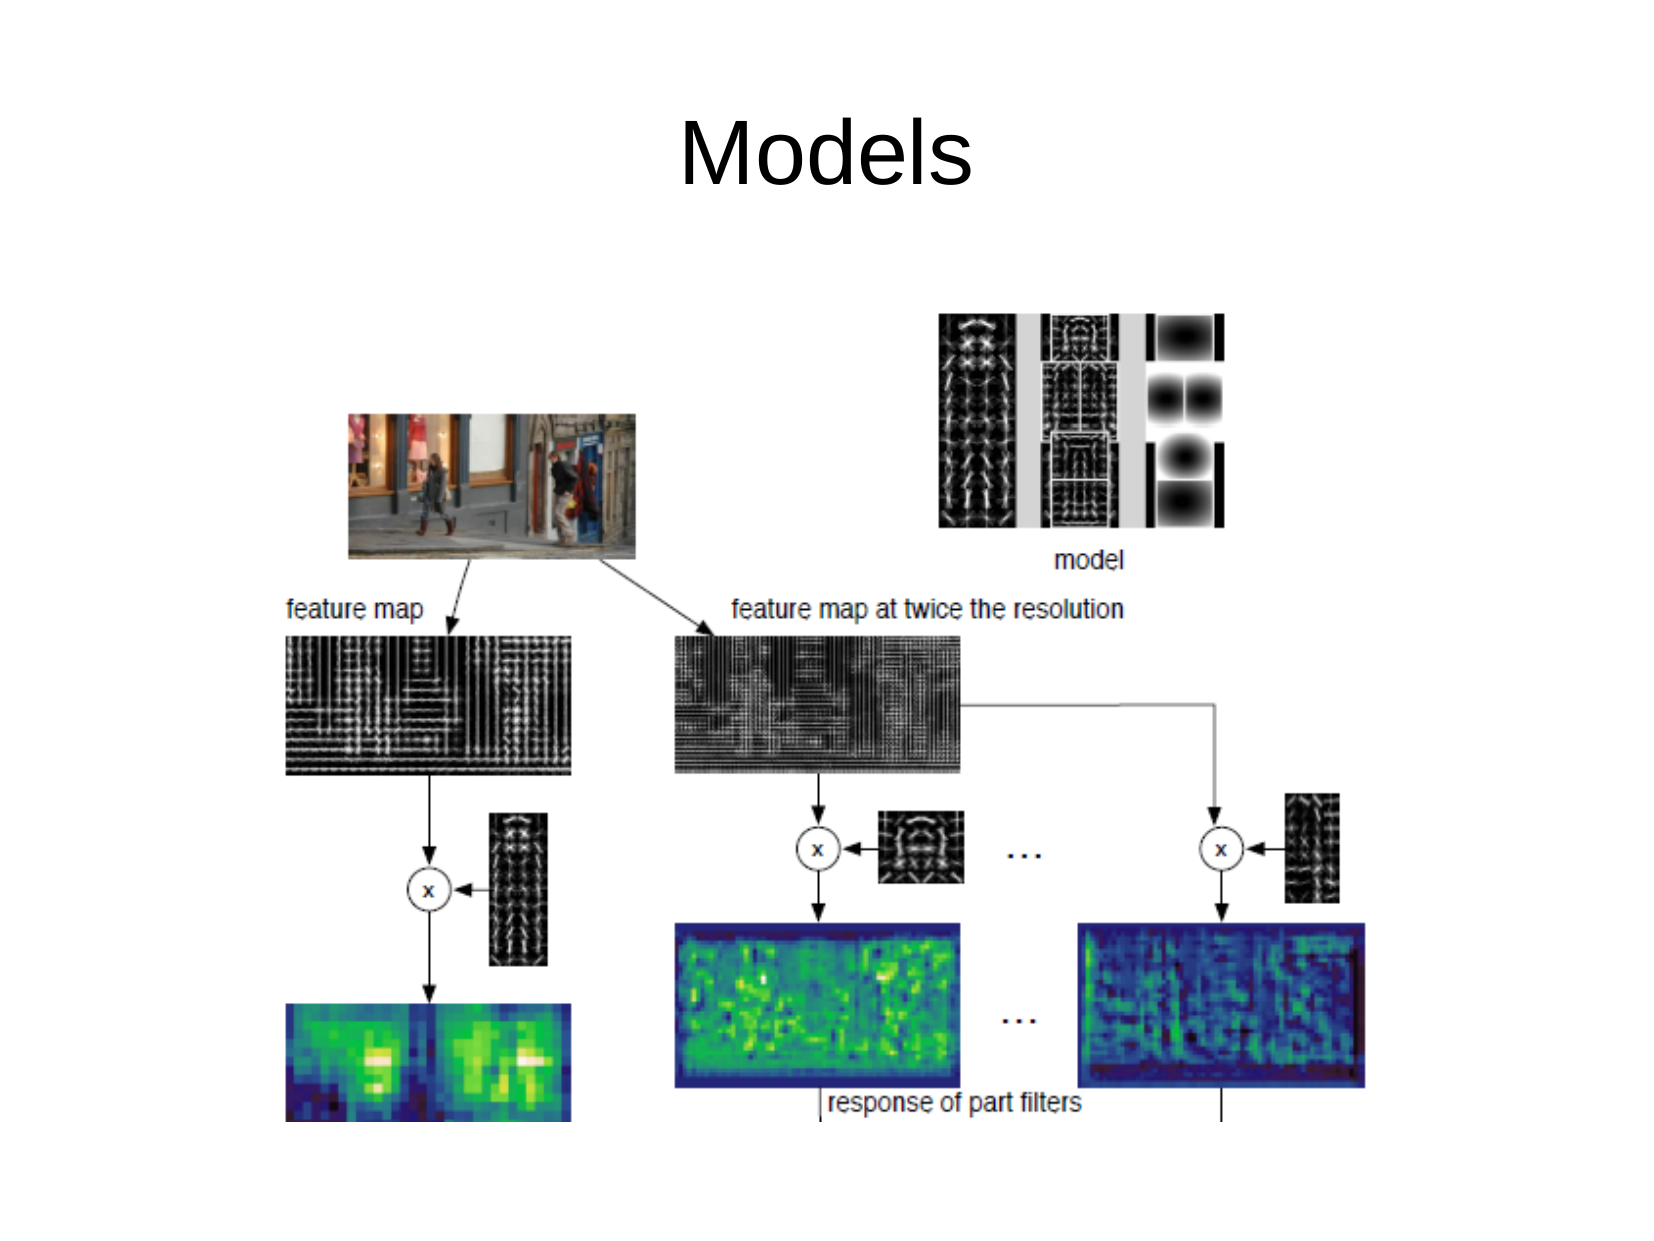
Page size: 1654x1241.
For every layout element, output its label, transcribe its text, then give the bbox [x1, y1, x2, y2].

title Models [82, 49, 1571, 257]
picture [206, 265, 1477, 1123]
